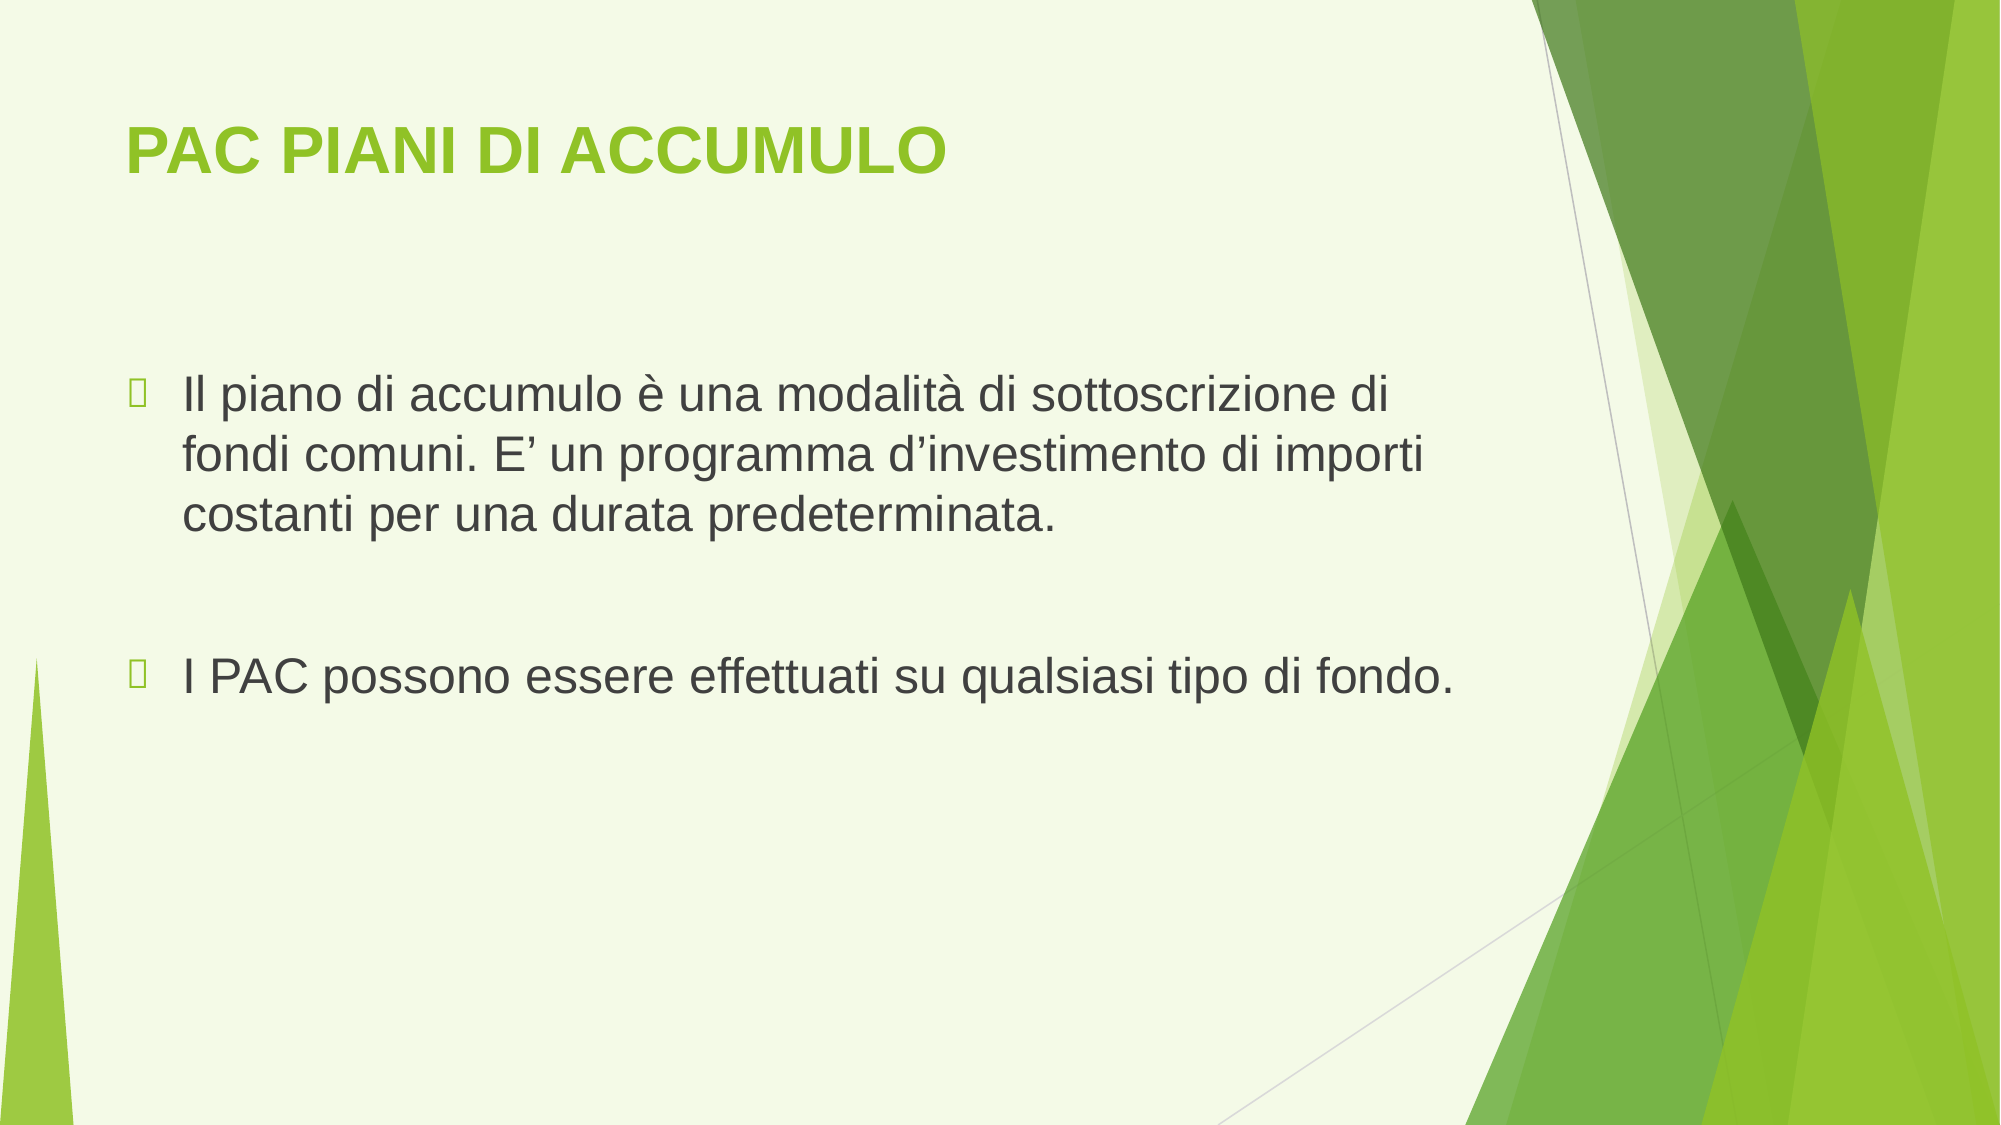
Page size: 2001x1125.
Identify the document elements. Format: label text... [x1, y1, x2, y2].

list Il piano di accumulo è una modalità di sottoscrizione di fondi comuni. E’ un programma d’investimento di importi costanti per una durata predeterminata. I PAC possono essere effettuati su qualsiasi tipo di fondo. [111, 354, 1522, 992]
title PAC PIANI DI ACCUMULO [111, 99, 1522, 317]
